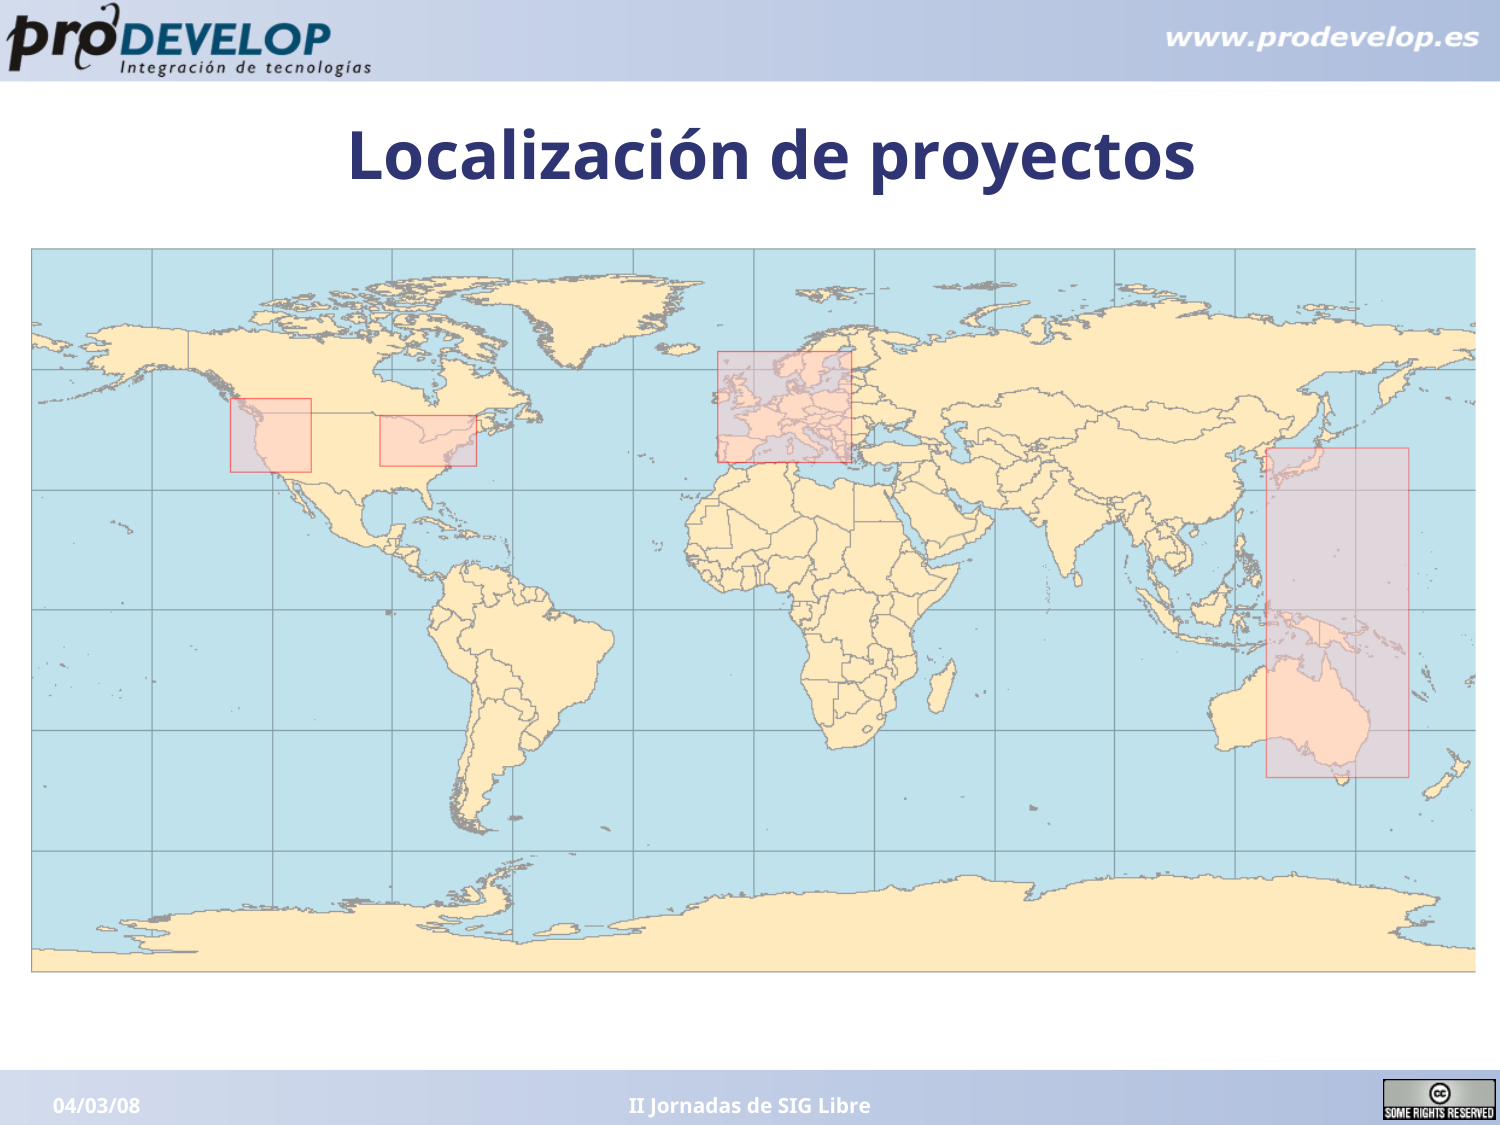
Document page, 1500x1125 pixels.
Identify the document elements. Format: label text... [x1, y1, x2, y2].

title Localización de proyectos [96, 100, 1447, 207]
picture [0, 0, 1500, 1125]
